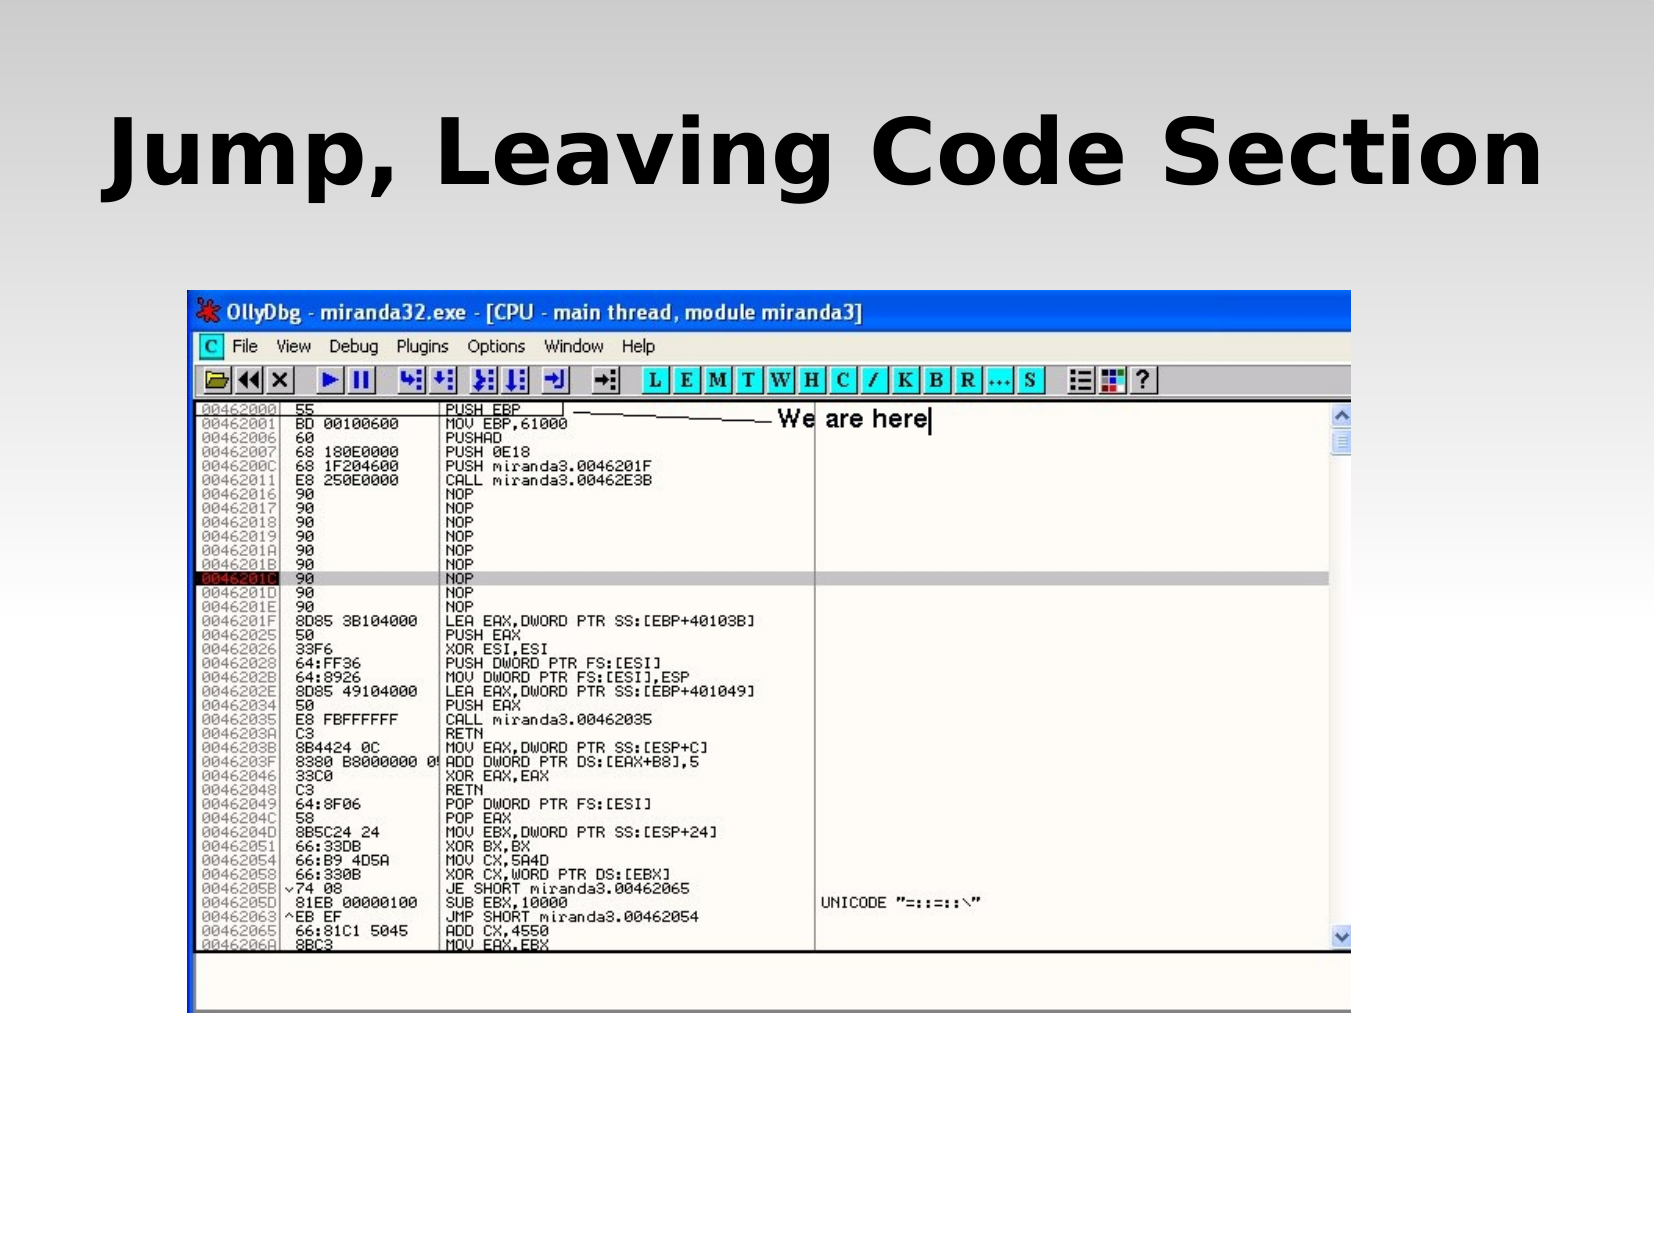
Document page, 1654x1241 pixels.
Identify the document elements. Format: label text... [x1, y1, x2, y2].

title Jump, Leaving Code Section [82, 56, 1571, 250]
picture [187, 290, 1351, 1013]
